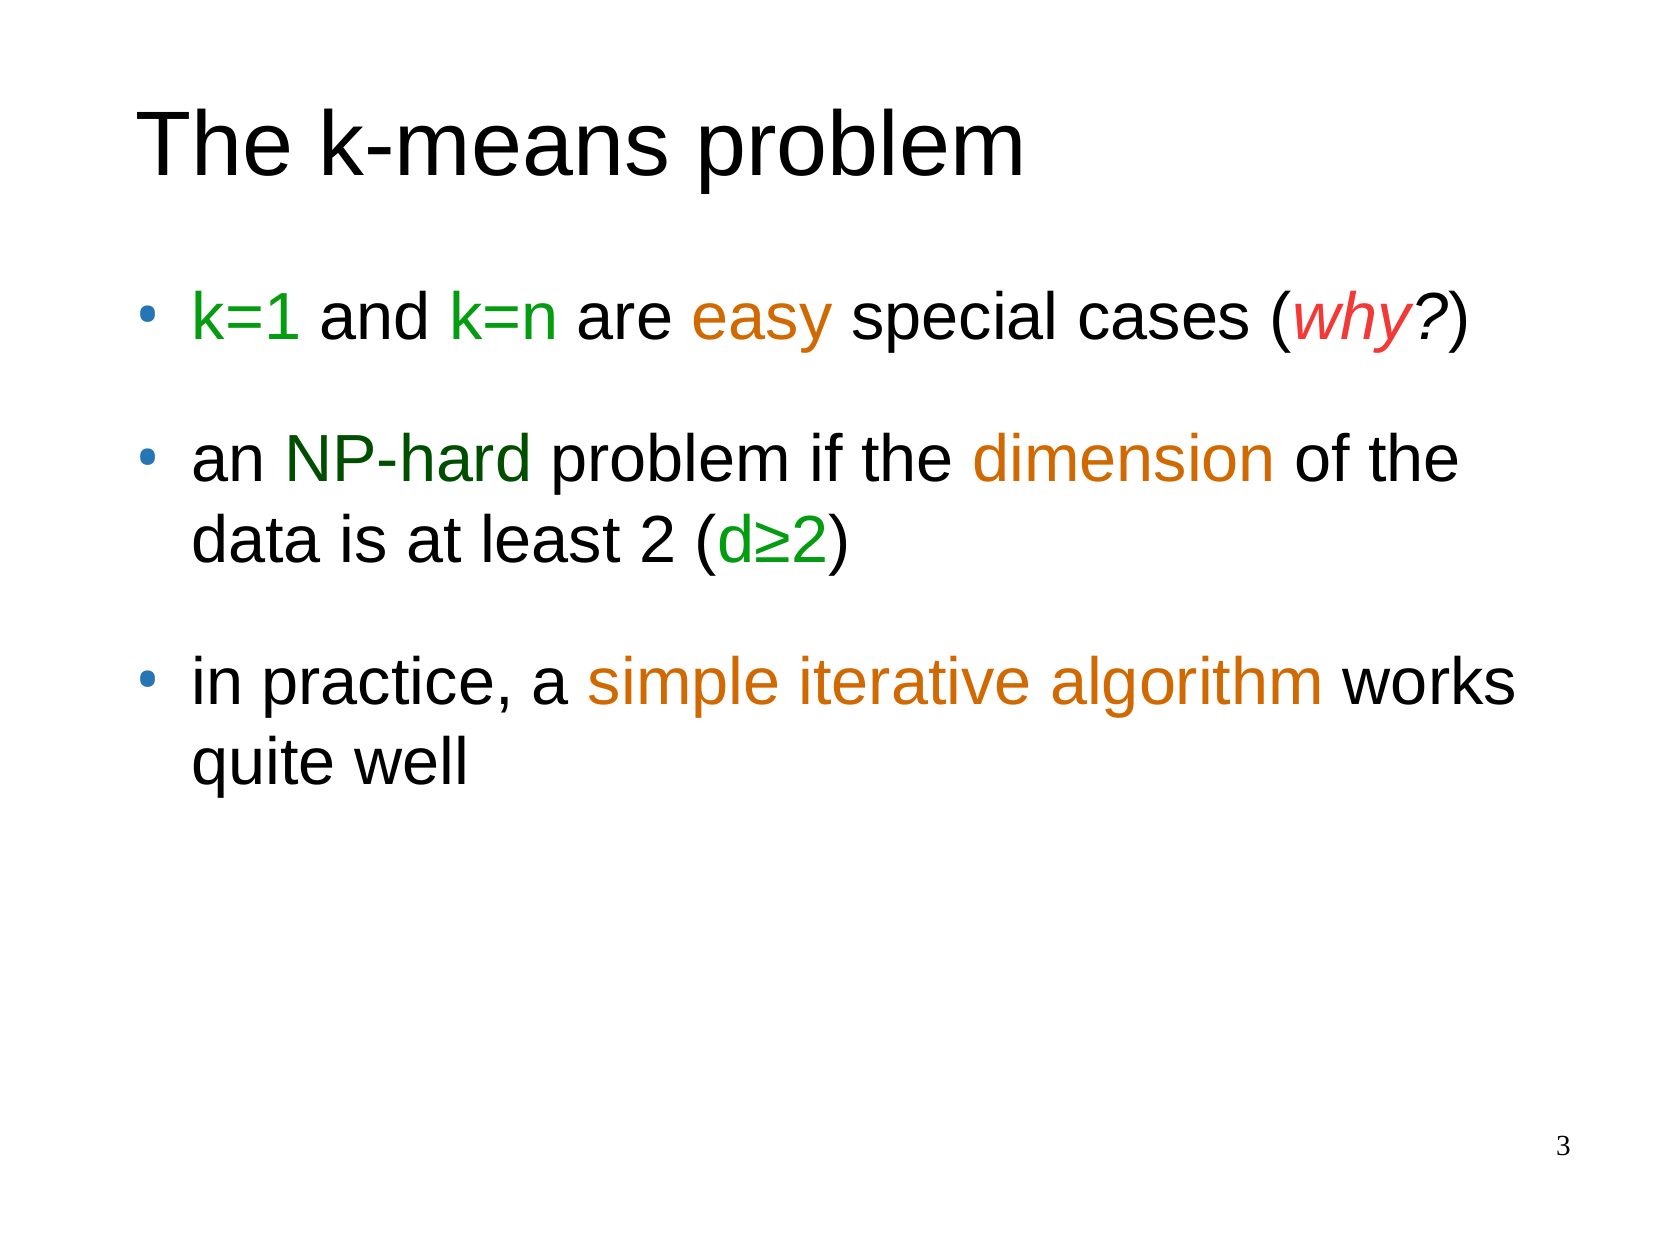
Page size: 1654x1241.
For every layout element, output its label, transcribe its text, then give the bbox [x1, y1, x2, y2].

title The k-means problem [129, 77, 1525, 266]
list k=1 and k=n are easy special cases (why?) an NP-hard problem if the dimension of the data is at least 2 (d≥2) in practice, a simple iterative algorithm works quite well [129, 266, 1525, 1110]
